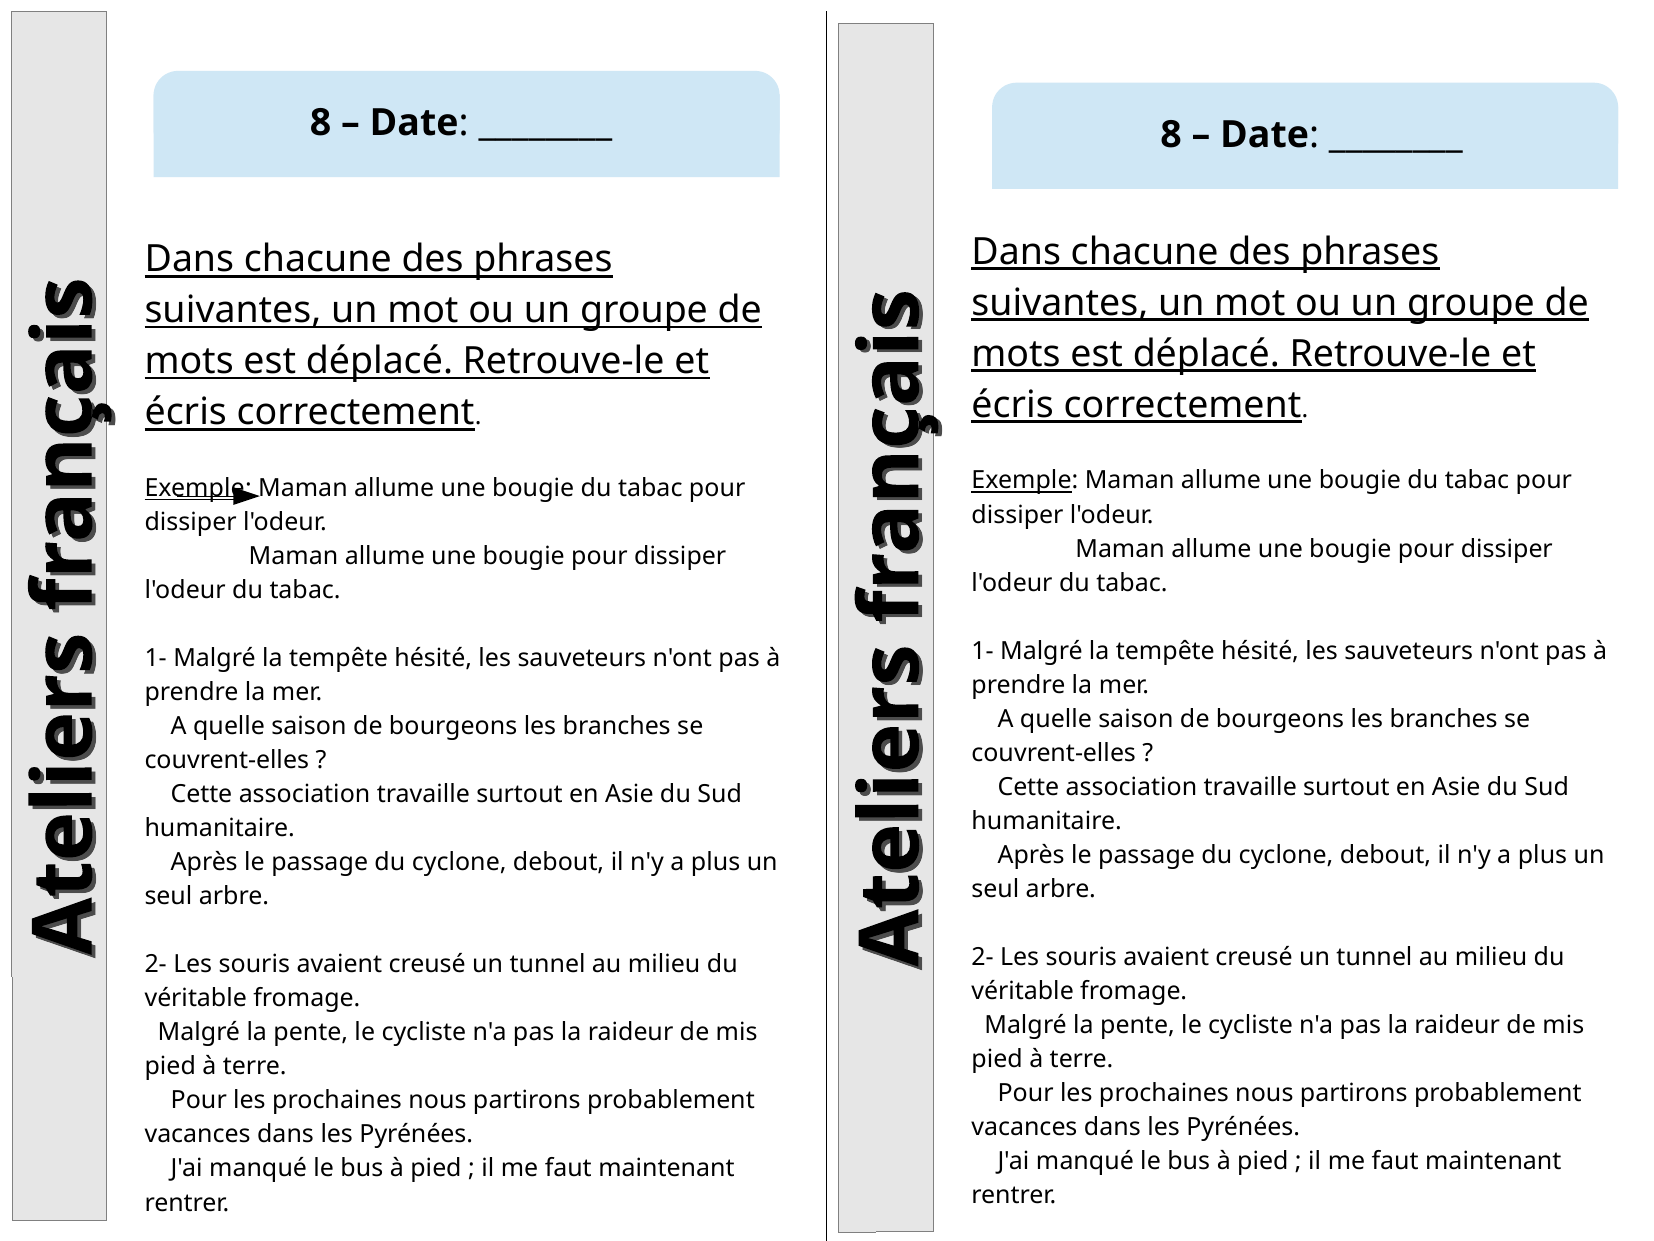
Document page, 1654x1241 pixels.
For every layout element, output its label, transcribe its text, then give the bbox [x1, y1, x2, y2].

text_box Dans chacune des phrases suivantes, un mot ou un groupe de mots est déplacé. Retrouve-le et écris correctement. Exemple: Maman allume une bougie du tabac pour dissiper l'odeur. Maman allume une bougie pour dissiper l'odeur du tabac. 1- Malgré la tempête hésité, les sauveteurs n'ont pas à prendre la mer. A quelle saison de bourgeons les branches se couvrent-elles ? Cette association travaille surtout en Asie du Sud humanitaire. Après le passage du cyclone, debout, il n'y a plus un seul arbre. 2- Les souris avaient creusé un tunnel au milieu du véritable fromage. Malgré la pente, le cycliste n'a pas la raideur de mis pied à terre. Pour les prochaines nous partirons probablement vacances dans les Pyrénées. J'ai manqué le bus à pied ; il me faut maintenant rentrer. [129, 224, 804, 1189]
text_box 8 – Date: ________ [1145, 100, 1536, 178]
text_box Ateliers français [838, 23, 934, 1233]
text_box 8 – Date: ________ [295, 88, 686, 166]
text_box [992, 82, 1619, 189]
text_box Dans chacune des phrases suivantes, un mot ou un groupe de mots est déplacé. Retrouve-le et écris correctement. Exemple: Maman allume une bougie du tabac pour dissiper l'odeur. Maman allume une bougie pour dissiper l'odeur du tabac. 1- Malgré la tempête hésité, les sauveteurs n'ont pas à prendre la mer. A quelle saison de bourgeons les branches se couvrent-elles ? Cette association travaille surtout en Asie du Sud humanitaire. Après le passage du cyclone, debout, il n'y a plus un seul arbre. 2- Les souris avaient creusé un tunnel au milieu du véritable fromage. Malgré la pente, le cycliste n'a pas la raideur de mis pied à terre. Pour les prochaines nous partirons probablement vacances dans les Pyrénées. J'ai manqué le bus à pied ; il me faut maintenant rentrer. [956, 216, 1630, 1182]
text_box [153, 70, 780, 178]
text_box Ateliers français [11, 11, 107, 1221]
